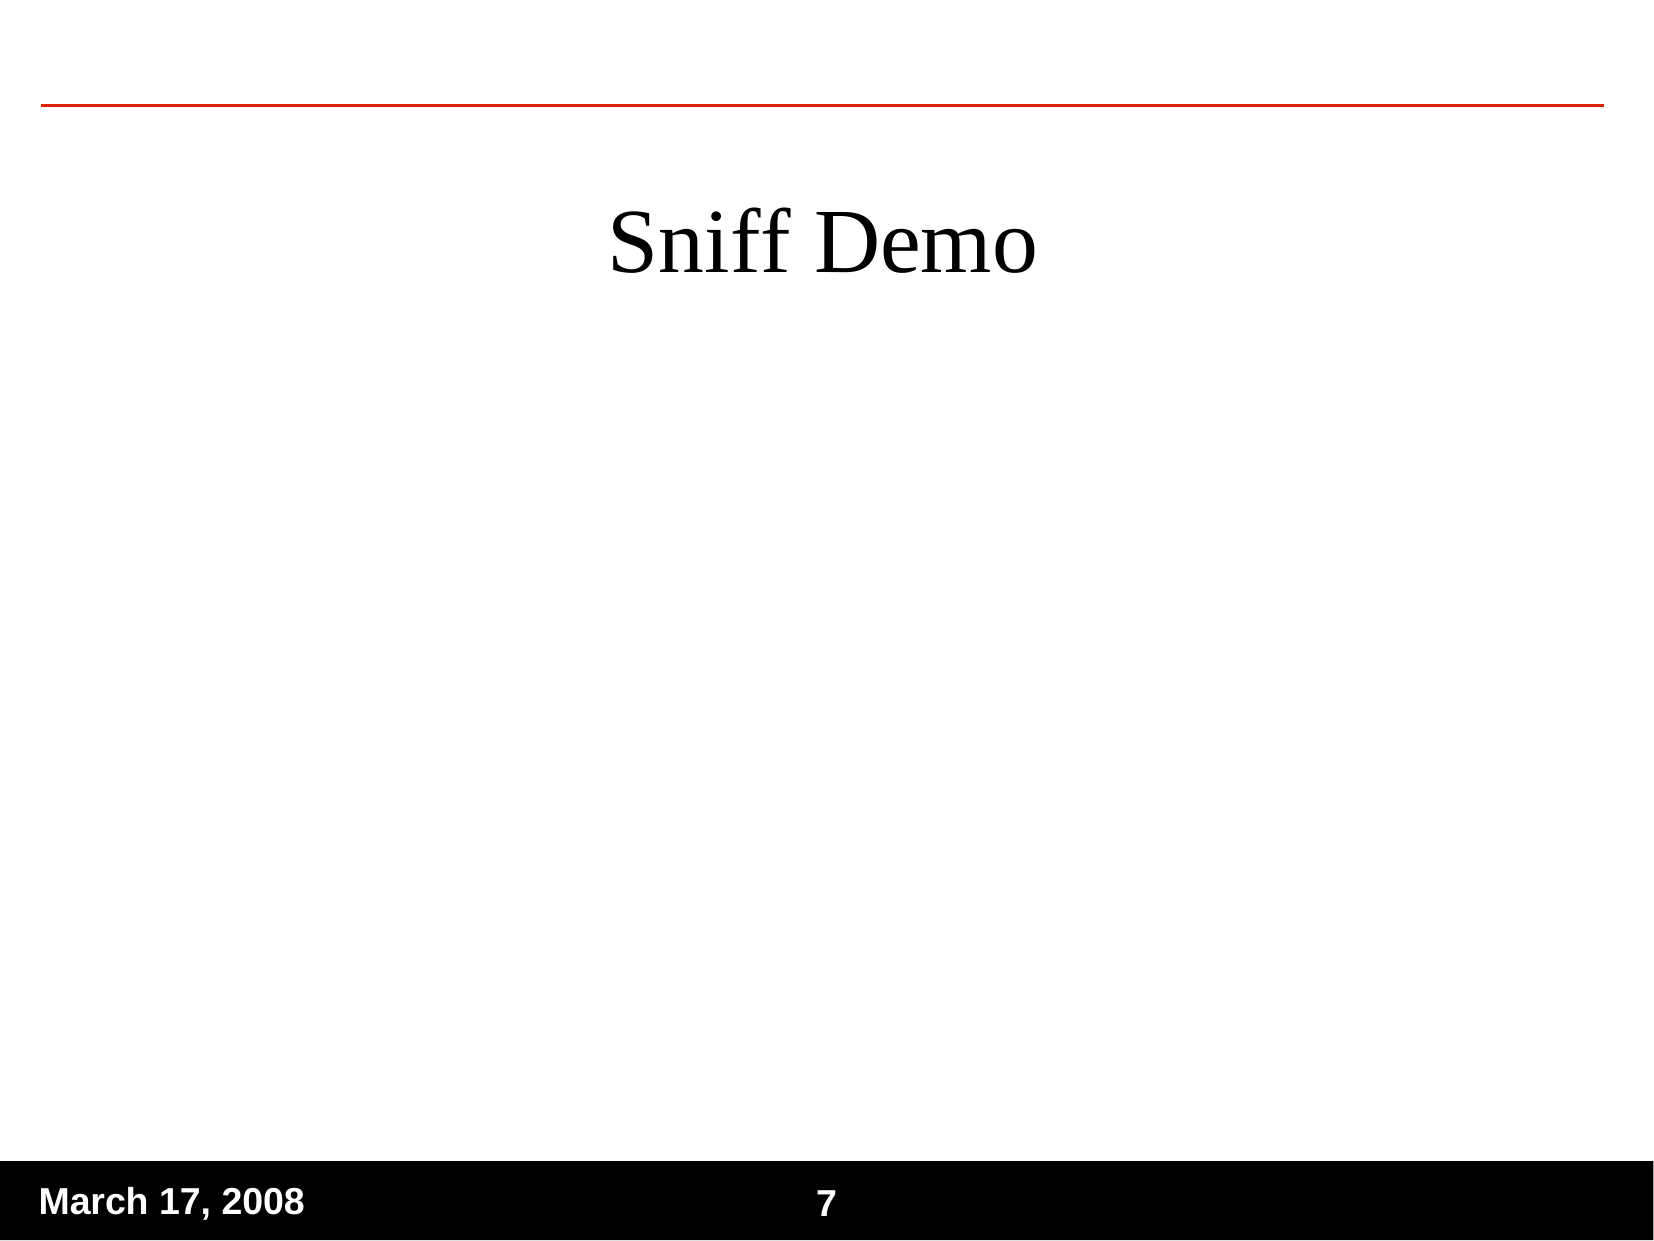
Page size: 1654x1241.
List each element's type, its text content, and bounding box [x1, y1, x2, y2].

title Sniff Demo [117, 137, 1530, 346]
